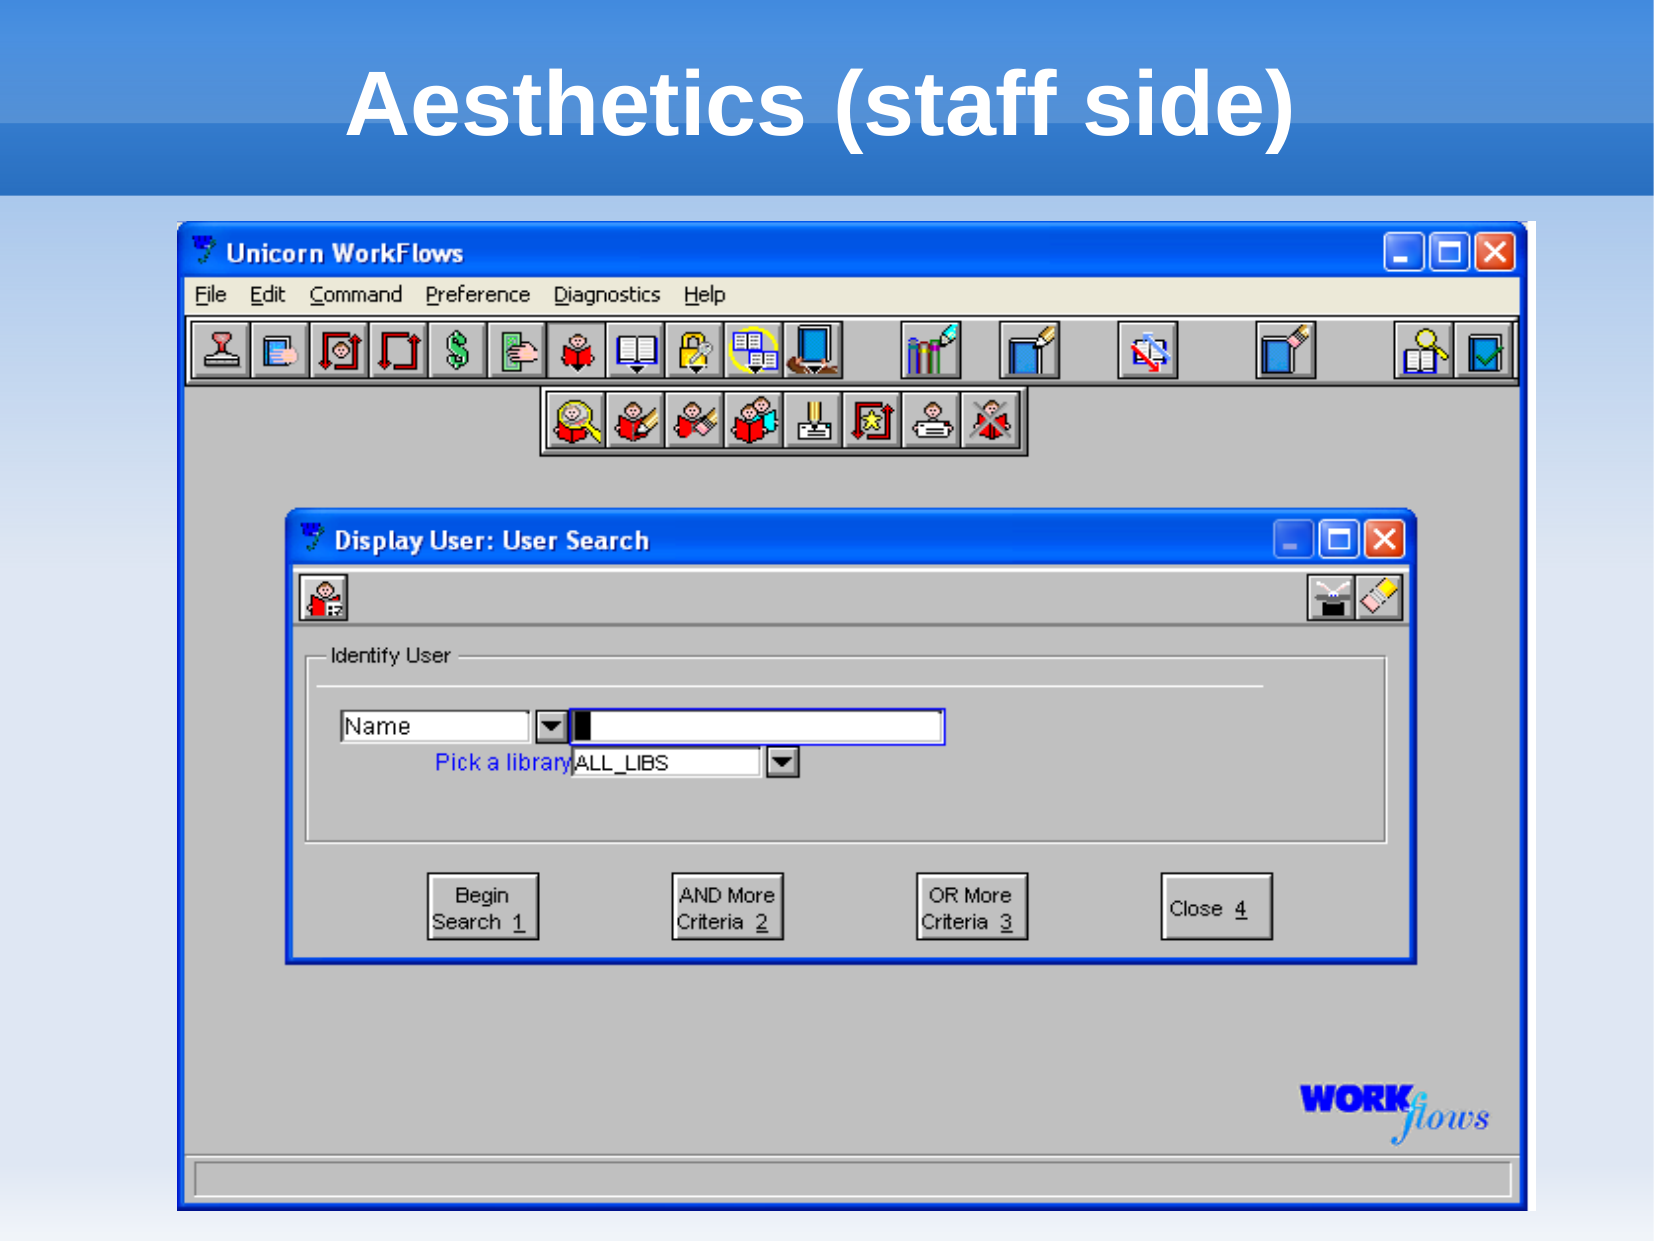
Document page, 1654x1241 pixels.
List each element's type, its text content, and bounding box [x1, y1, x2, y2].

title Aesthetics (staff side) [76, 0, 1565, 208]
picture [0, 0, 1654, 1241]
